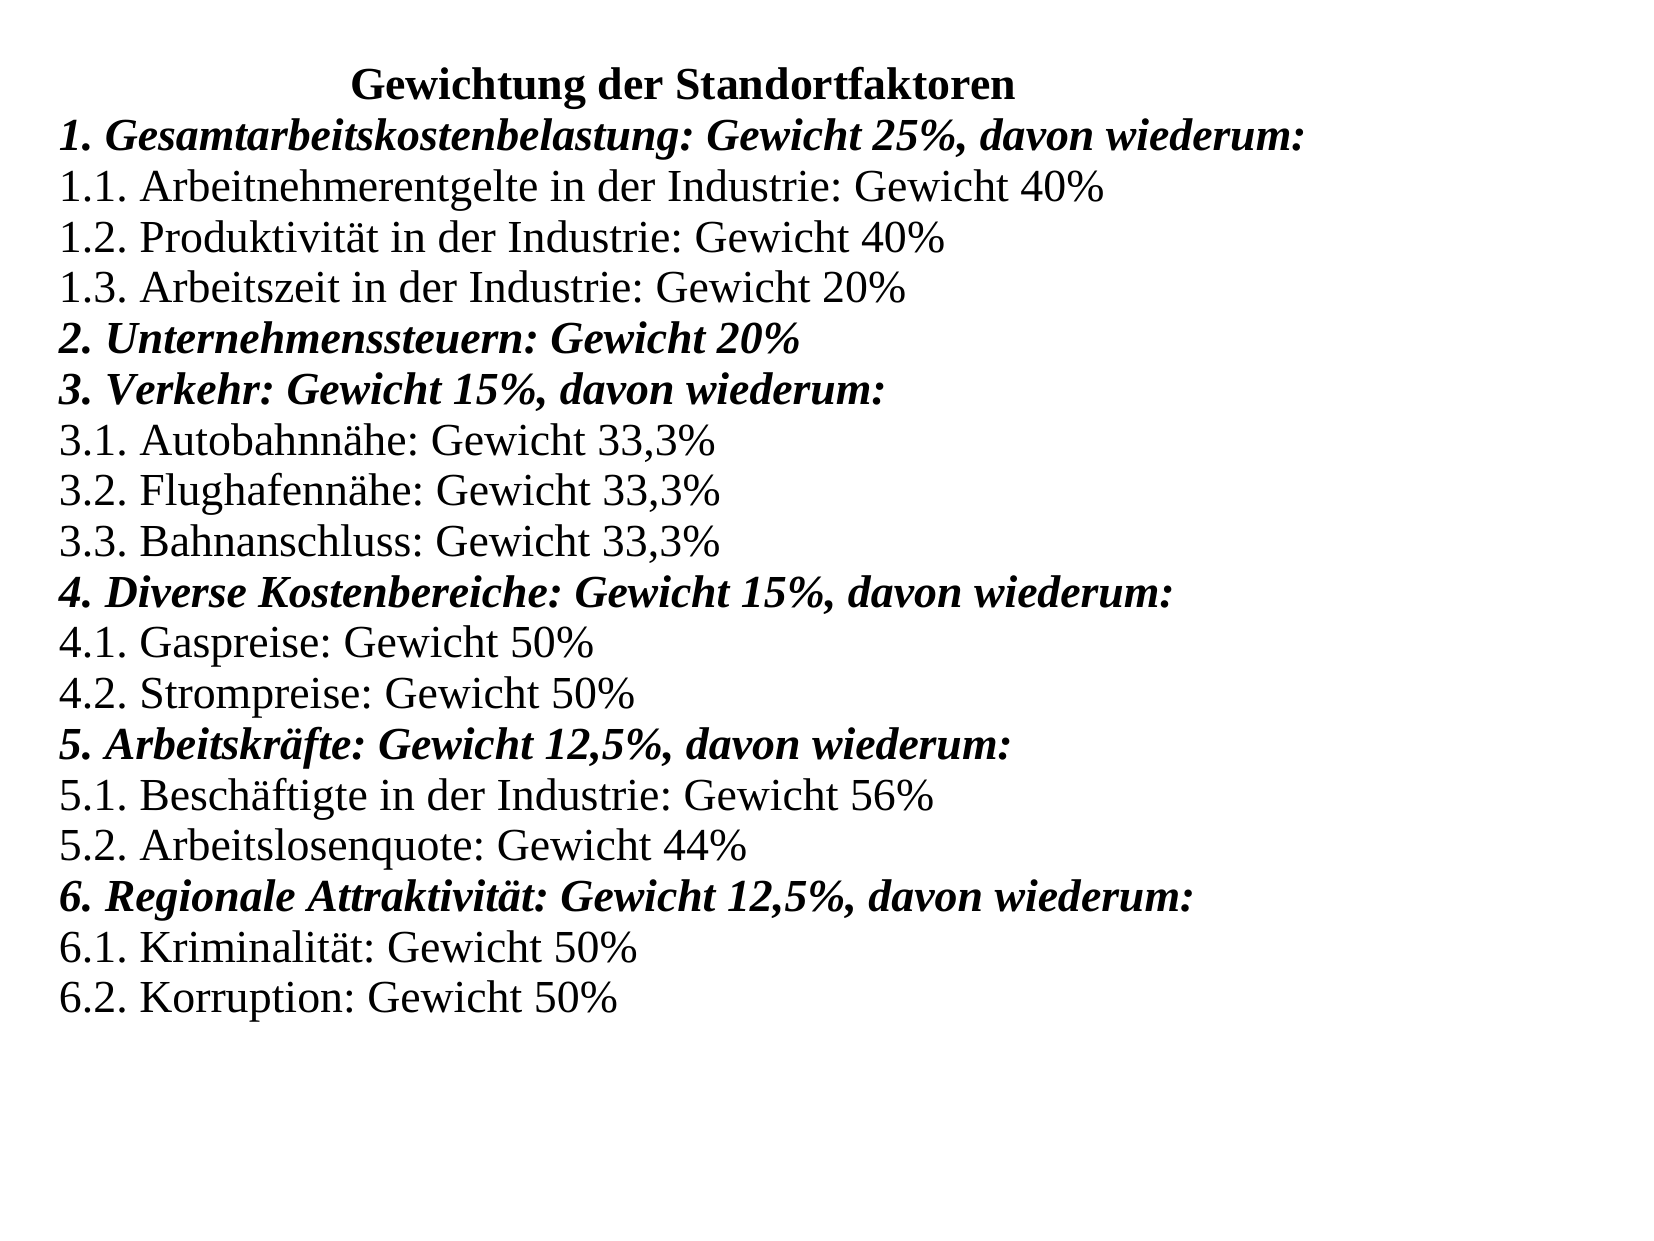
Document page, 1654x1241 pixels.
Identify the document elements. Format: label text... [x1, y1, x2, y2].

text_box Gewichtung der Standortfaktoren 1. Gesamtarbeitskostenbelastung: Gewicht 25%, davon wiederum: 1.1. Arbeitnehmerentgelte in der Industrie: Gewicht 40% 1.2. Produktivität in der Industrie: Gewicht 40% 1.3. Arbeitszeit in der Industrie: Gewicht 20% 2. Unternehmenssteuern: Gewicht 20% 3. Verkehr: Gewicht 15%, davon wiederum: 3.1. Autobahnnähe: Gewicht 33,3% 3.2. Flughafennähe: Gewicht 33,3% 3.3. Bahnanschluss: Gewicht 33,3% 4. Diverse Kostenbereiche: Gewicht 15%, davon wiederum: 4.1. Gaspreise: Gewicht 50% 4.2. Strompreise: Gewicht 50% 5. Arbeitskräfte: Gewicht 12,5%, davon wiederum: 5.1. Beschäftigte in der Industrie: Gewicht 56% 5.2. Arbeitslosenquote: Gewicht 44% 6. Regionale Attraktivität: Gewicht 12,5%, davon wiederum: 6.1. Kriminalität: Gewicht 50% 6.2. Korruption: Gewicht 50% [59, 59, 1595, 1158]
